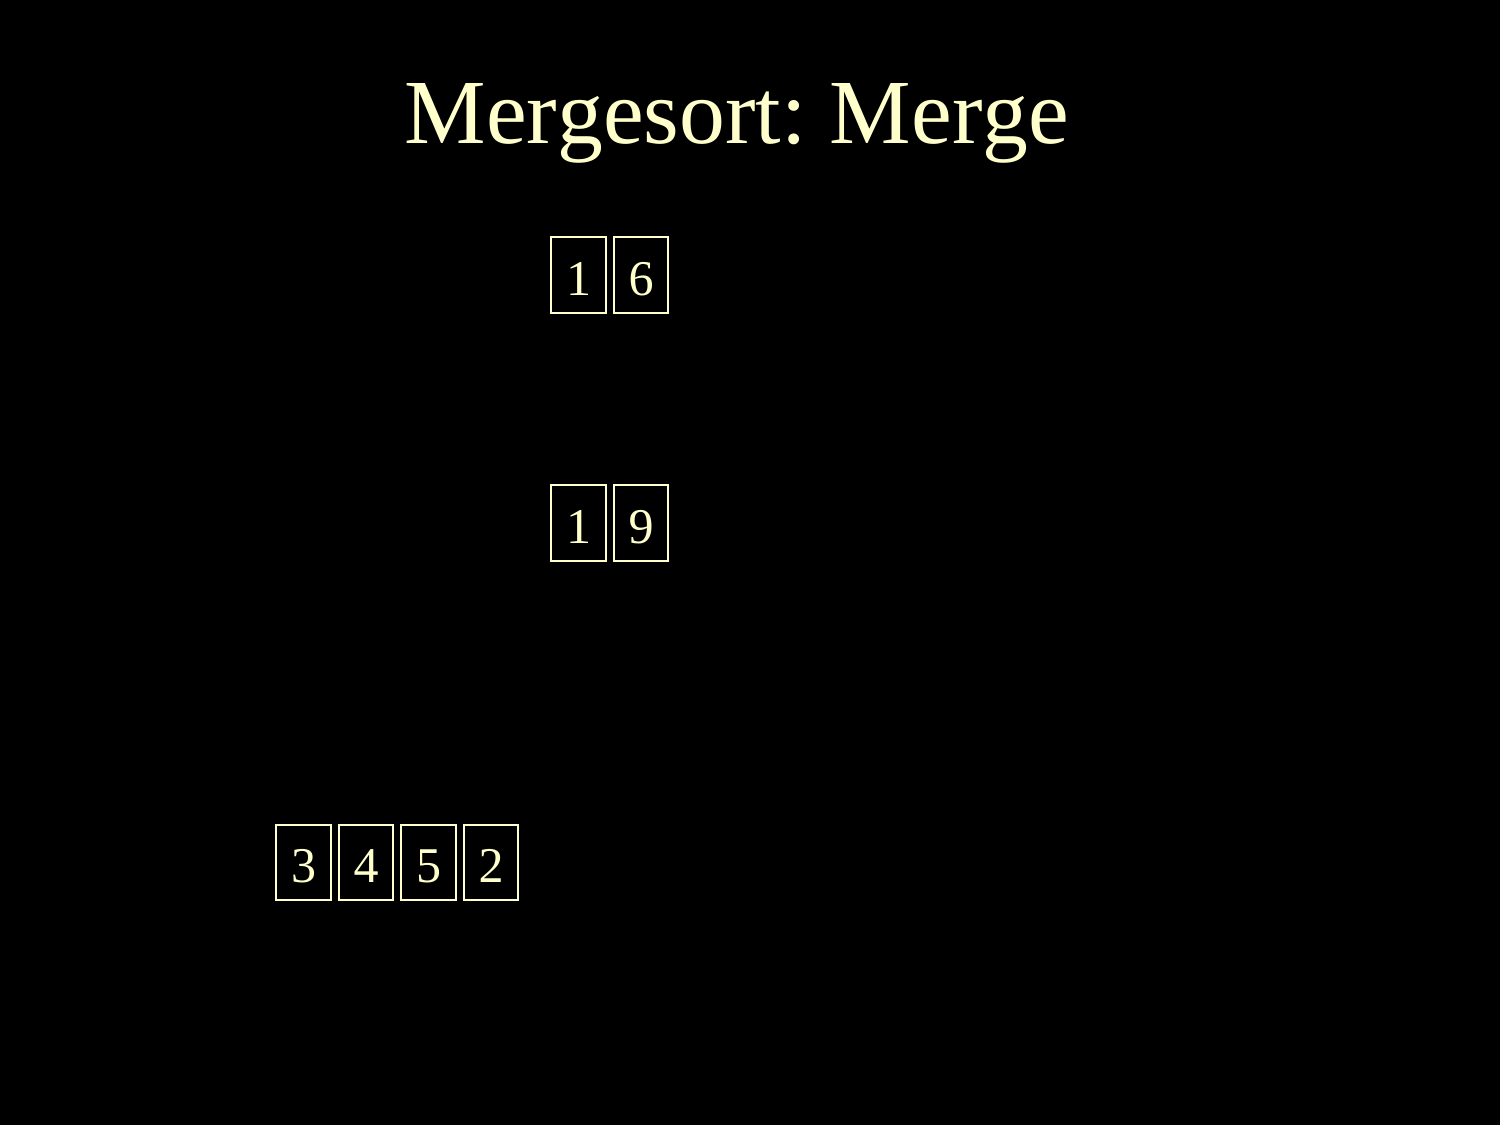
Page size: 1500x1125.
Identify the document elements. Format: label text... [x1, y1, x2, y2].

text_box 9 [613, 485, 669, 561]
text_box 4 [338, 824, 394, 901]
text_box 1 [551, 237, 606, 313]
title Mergesort: Merge [8, 50, 1467, 176]
text_box 2 [463, 824, 519, 901]
text_box 1 [551, 485, 606, 561]
text_box 6 [613, 237, 669, 313]
text_box 5 [401, 824, 456, 901]
text_box 3 [276, 824, 331, 901]
